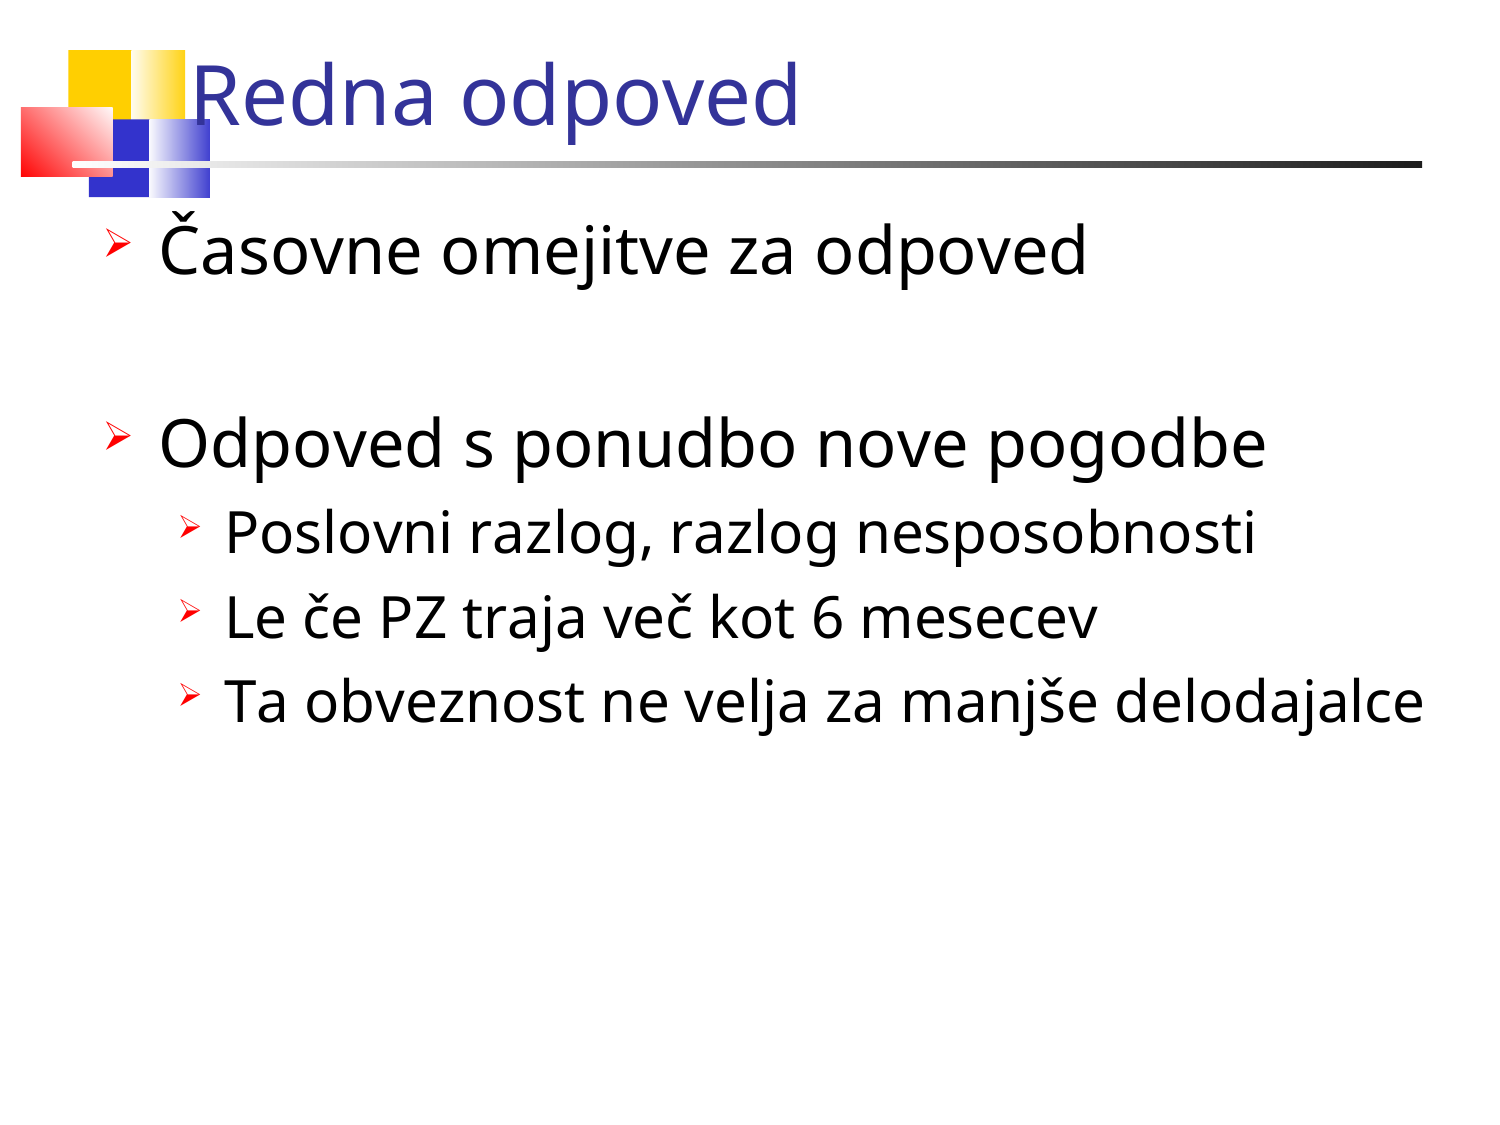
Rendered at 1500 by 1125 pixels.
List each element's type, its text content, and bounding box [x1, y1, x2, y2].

title Redna odpoved [174, 34, 1454, 150]
list Časovne omejitve za odpoved Odpoved s ponudbo nove pogodbe Poslovni razlog, razlog nesposobnosti Le če PZ traja več kot 6 mesecev Ta obveznost ne velja za manjše delodajalce [87, 200, 1469, 1007]
